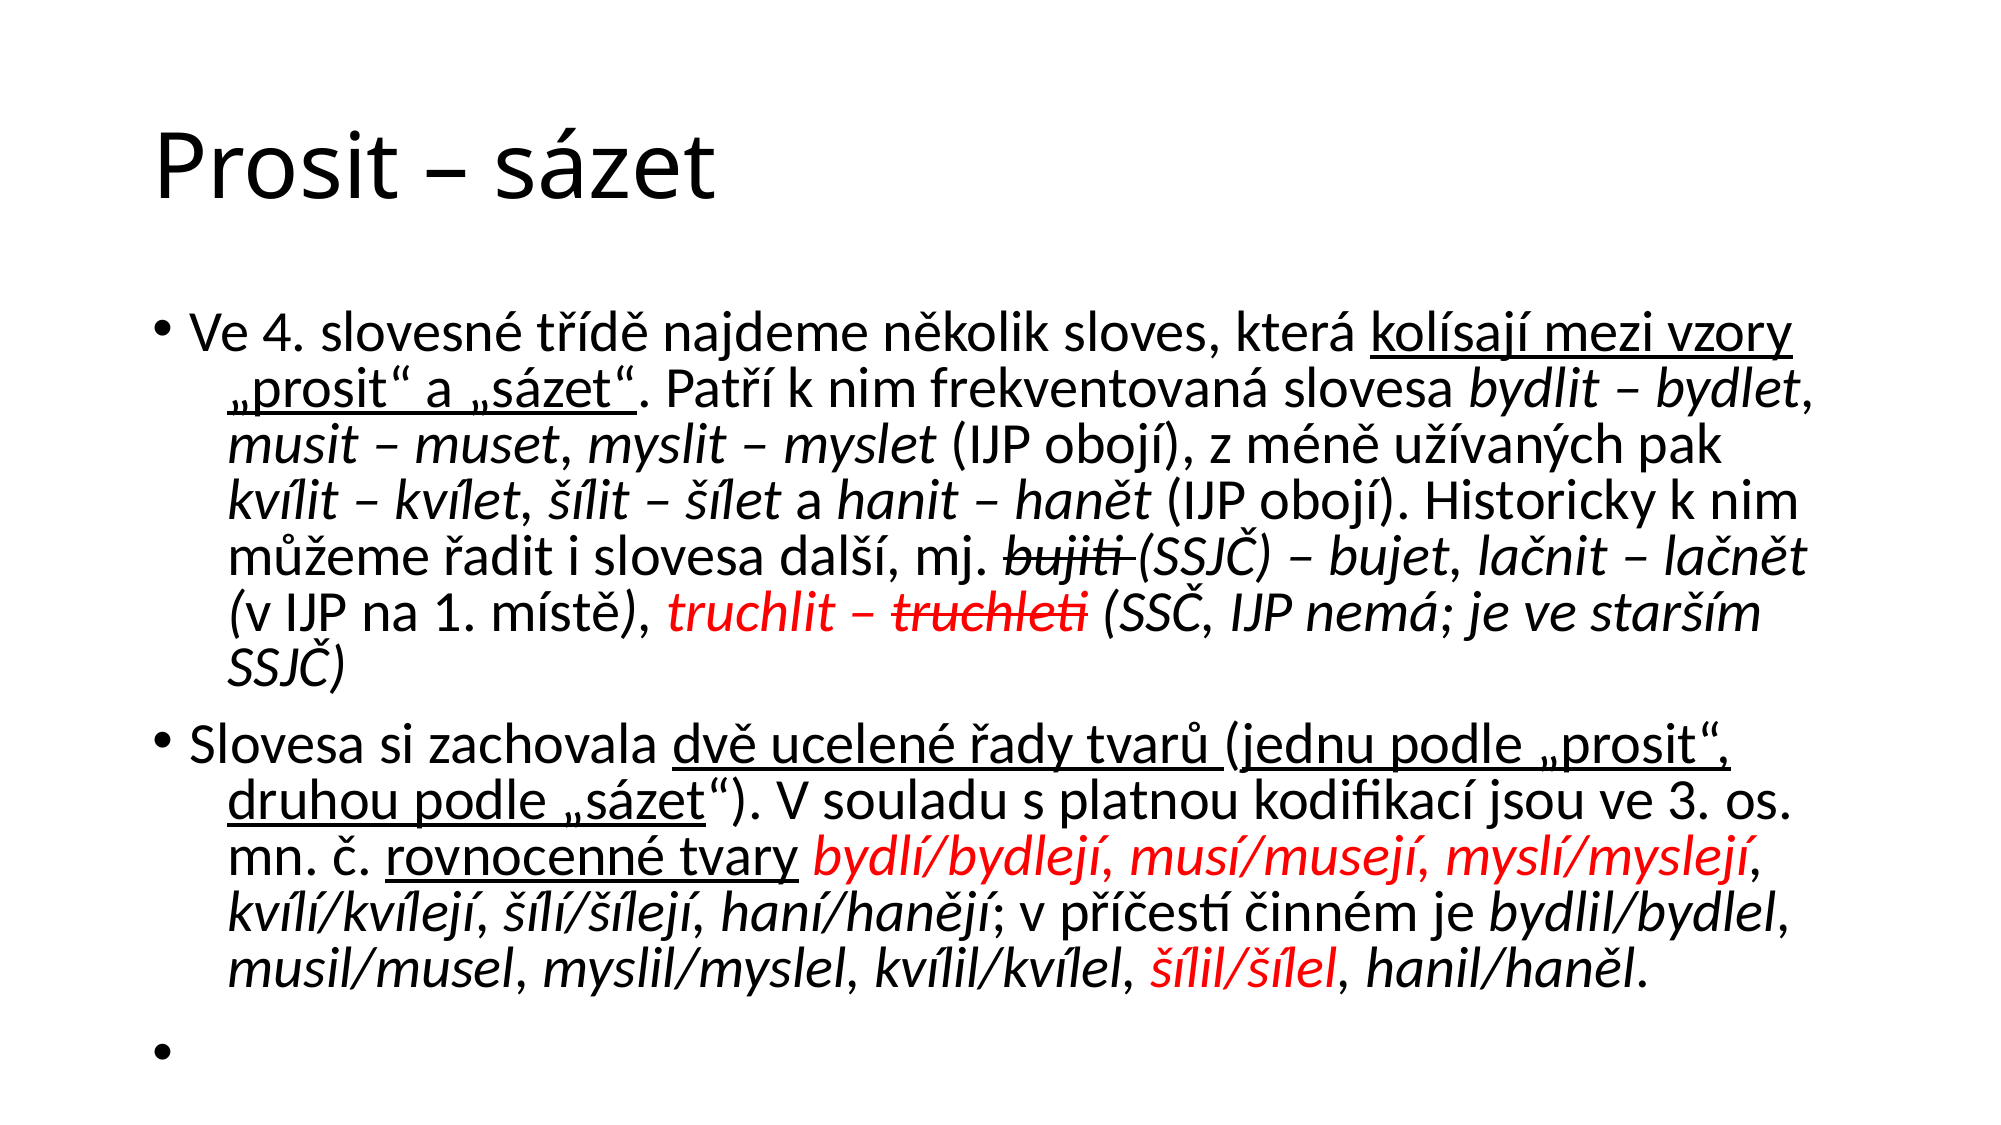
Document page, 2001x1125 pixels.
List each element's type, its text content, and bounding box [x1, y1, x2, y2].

list Ve 4. slovesné třídě najdeme několik sloves, která kolísají mezi vzory „prosit“ a „sázet“. Patří k nim frekventovaná slovesa bydlit – bydlet, musit – muset, myslit – myslet (IJP obojí), z méně užívaných pak kvílit – kvílet, šílit – šílet a hanit – hanět (IJP obojí). Historicky k nim můžeme řadit i slovesa další, mj. bujiti (SSJČ) – bujet, lačnit – lačnět (v IJP na 1. místě), truchlit – truchleti (SSČ, IJP nemá; je ve starším SSJČ) Slovesa si zachovala dvě ucelené řady tvarů (jednu podle „prosit“, druhou podle „sázet“). V souladu s platnou kodifikací jsou ve 3. os. mn. č. rovnocenné tvary bydlí/bydlejí, musí/musejí, myslí/myslejí, kvílí/kvílejí, šílí/šílejí, haní/hanějí; v příčestí činném je bydlil/bydlel, musil/musel, myslil/myslel, kvílil/kvílel, šílil/šílel, hanil/haněl. [137, 299, 1863, 1014]
title Prosit – sázet [137, 59, 1863, 278]
